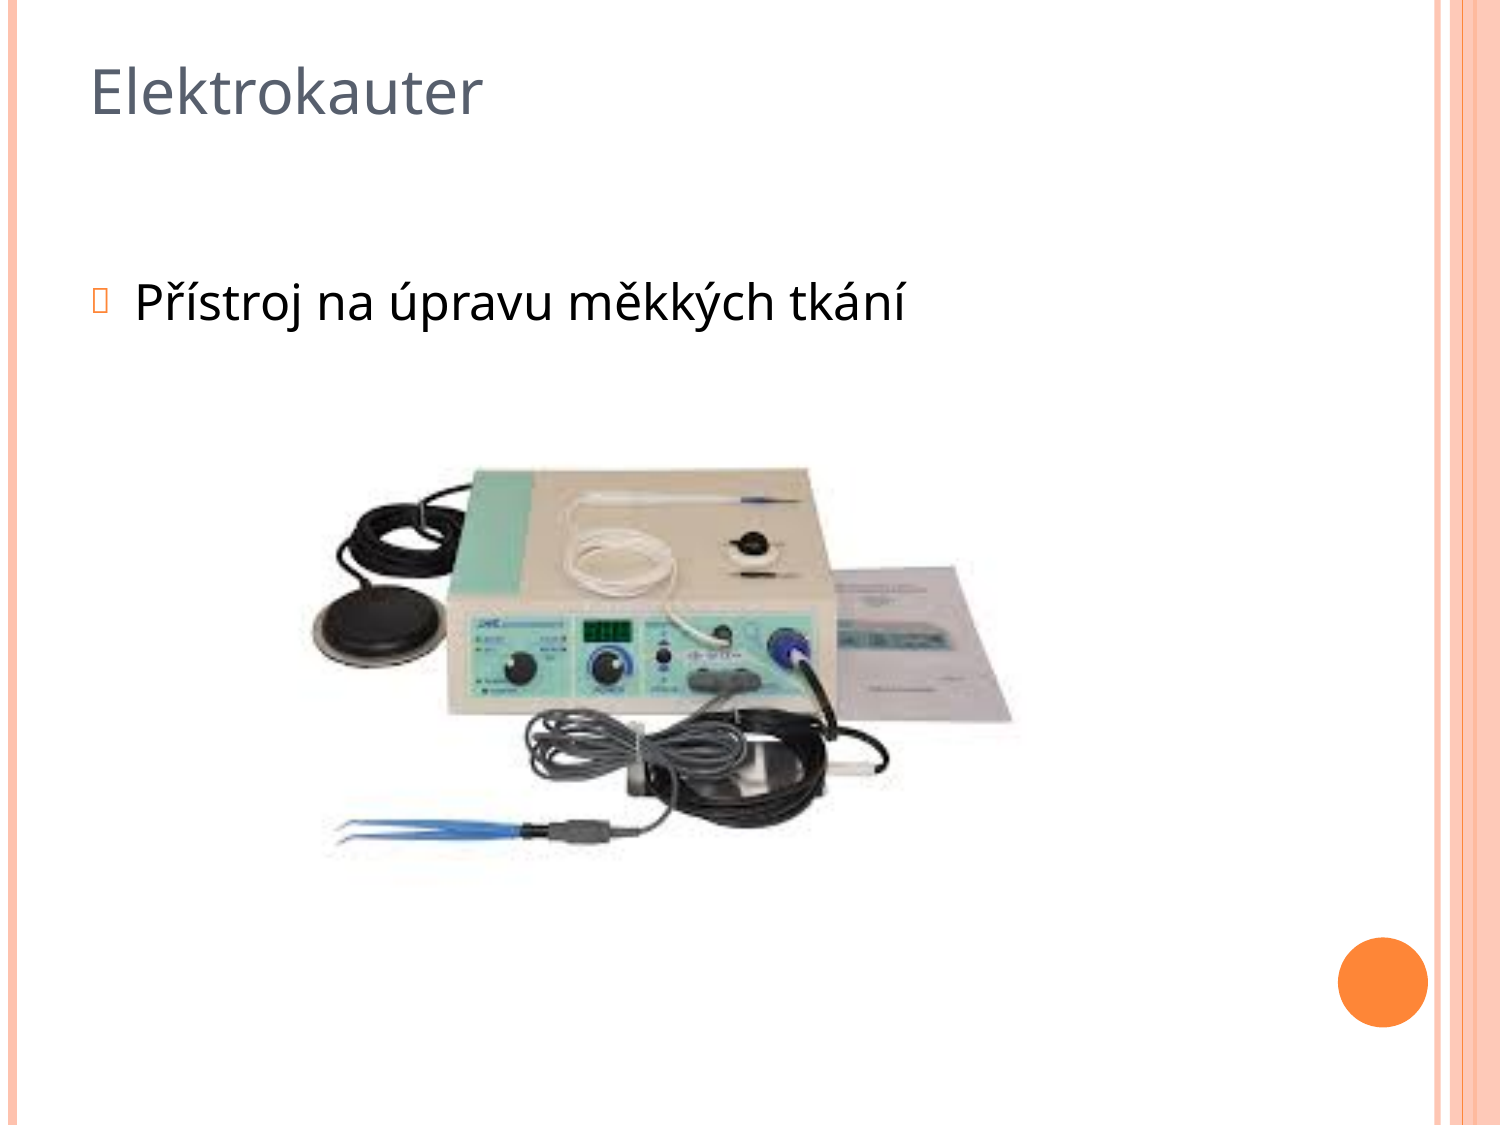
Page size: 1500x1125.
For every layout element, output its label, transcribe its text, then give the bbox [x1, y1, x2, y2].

list Přístroj na úpravu měkkých tkání [75, 262, 1300, 1062]
picture [253, 373, 1056, 906]
title Elektrokauter [75, 45, 1300, 233]
